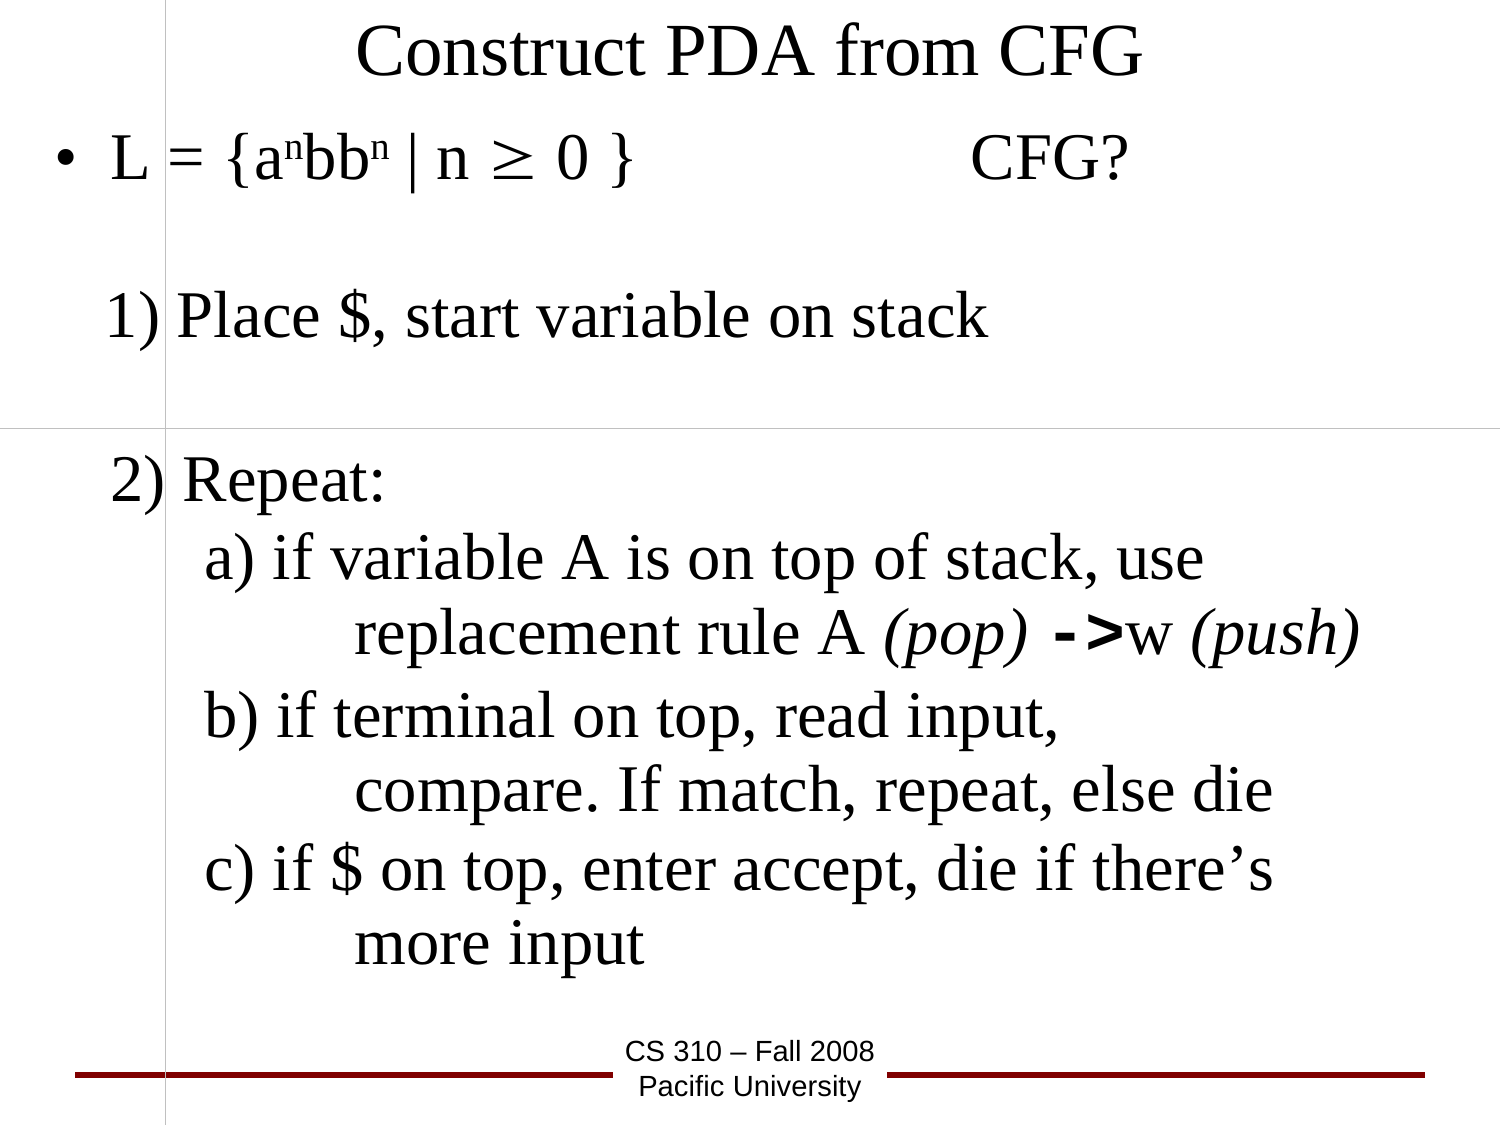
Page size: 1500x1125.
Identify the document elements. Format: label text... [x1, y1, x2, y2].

title Construct PDA from CFG [112, 0, 1388, 103]
list L = {anbbn | n  0 } CFG? 1) Place $, start variable on stack 2) Repeat: a) if variable A is on top of stack, use replacement rule A (pop) ->w (push) b) if terminal on top, read input, compare. If match, repeat, else die c) if $ on top, enter accept, die if there’s more input [39, 112, 1388, 1125]
